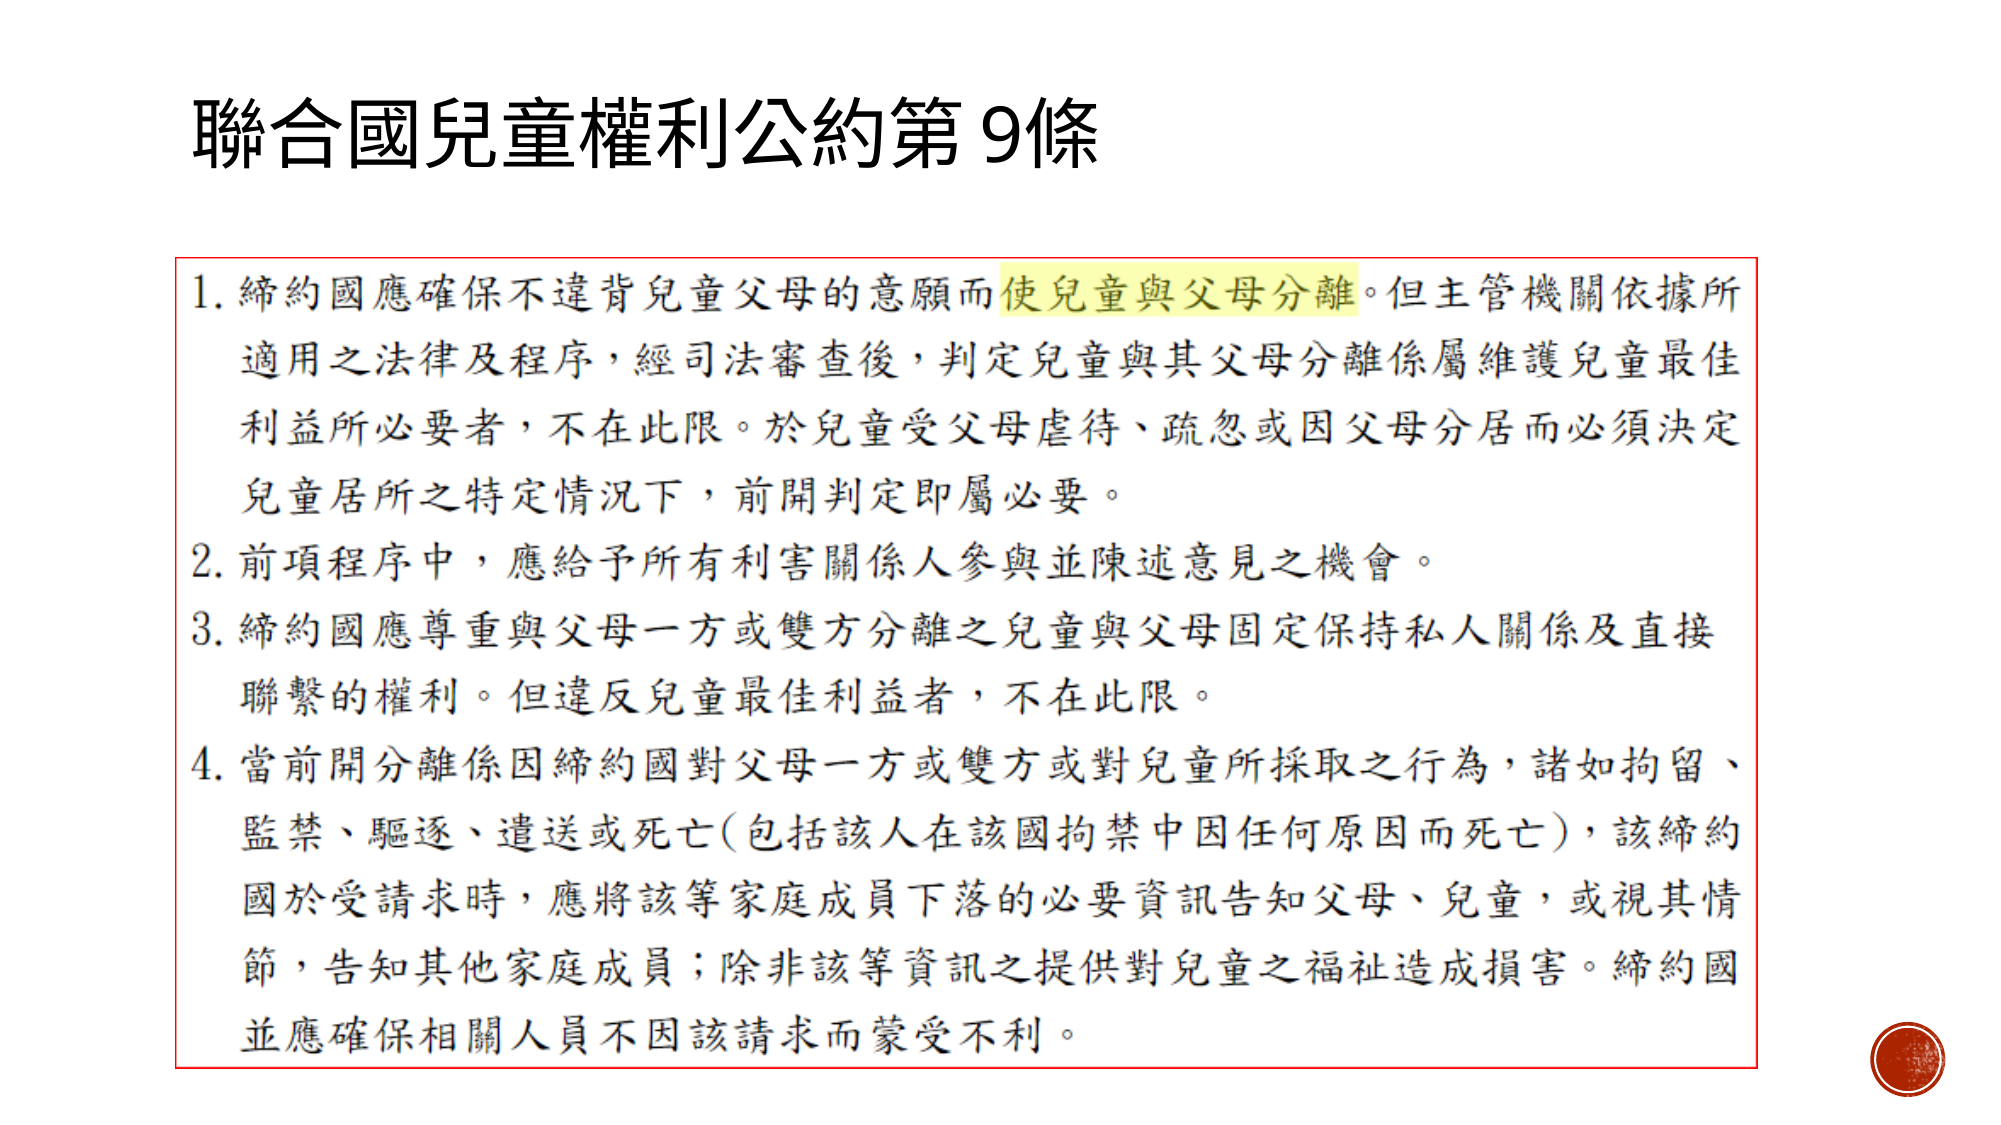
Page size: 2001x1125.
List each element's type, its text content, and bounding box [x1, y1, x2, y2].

title 聯合國兒童權利公約第9條 [175, 79, 1826, 190]
picture [175, 257, 1758, 1069]
